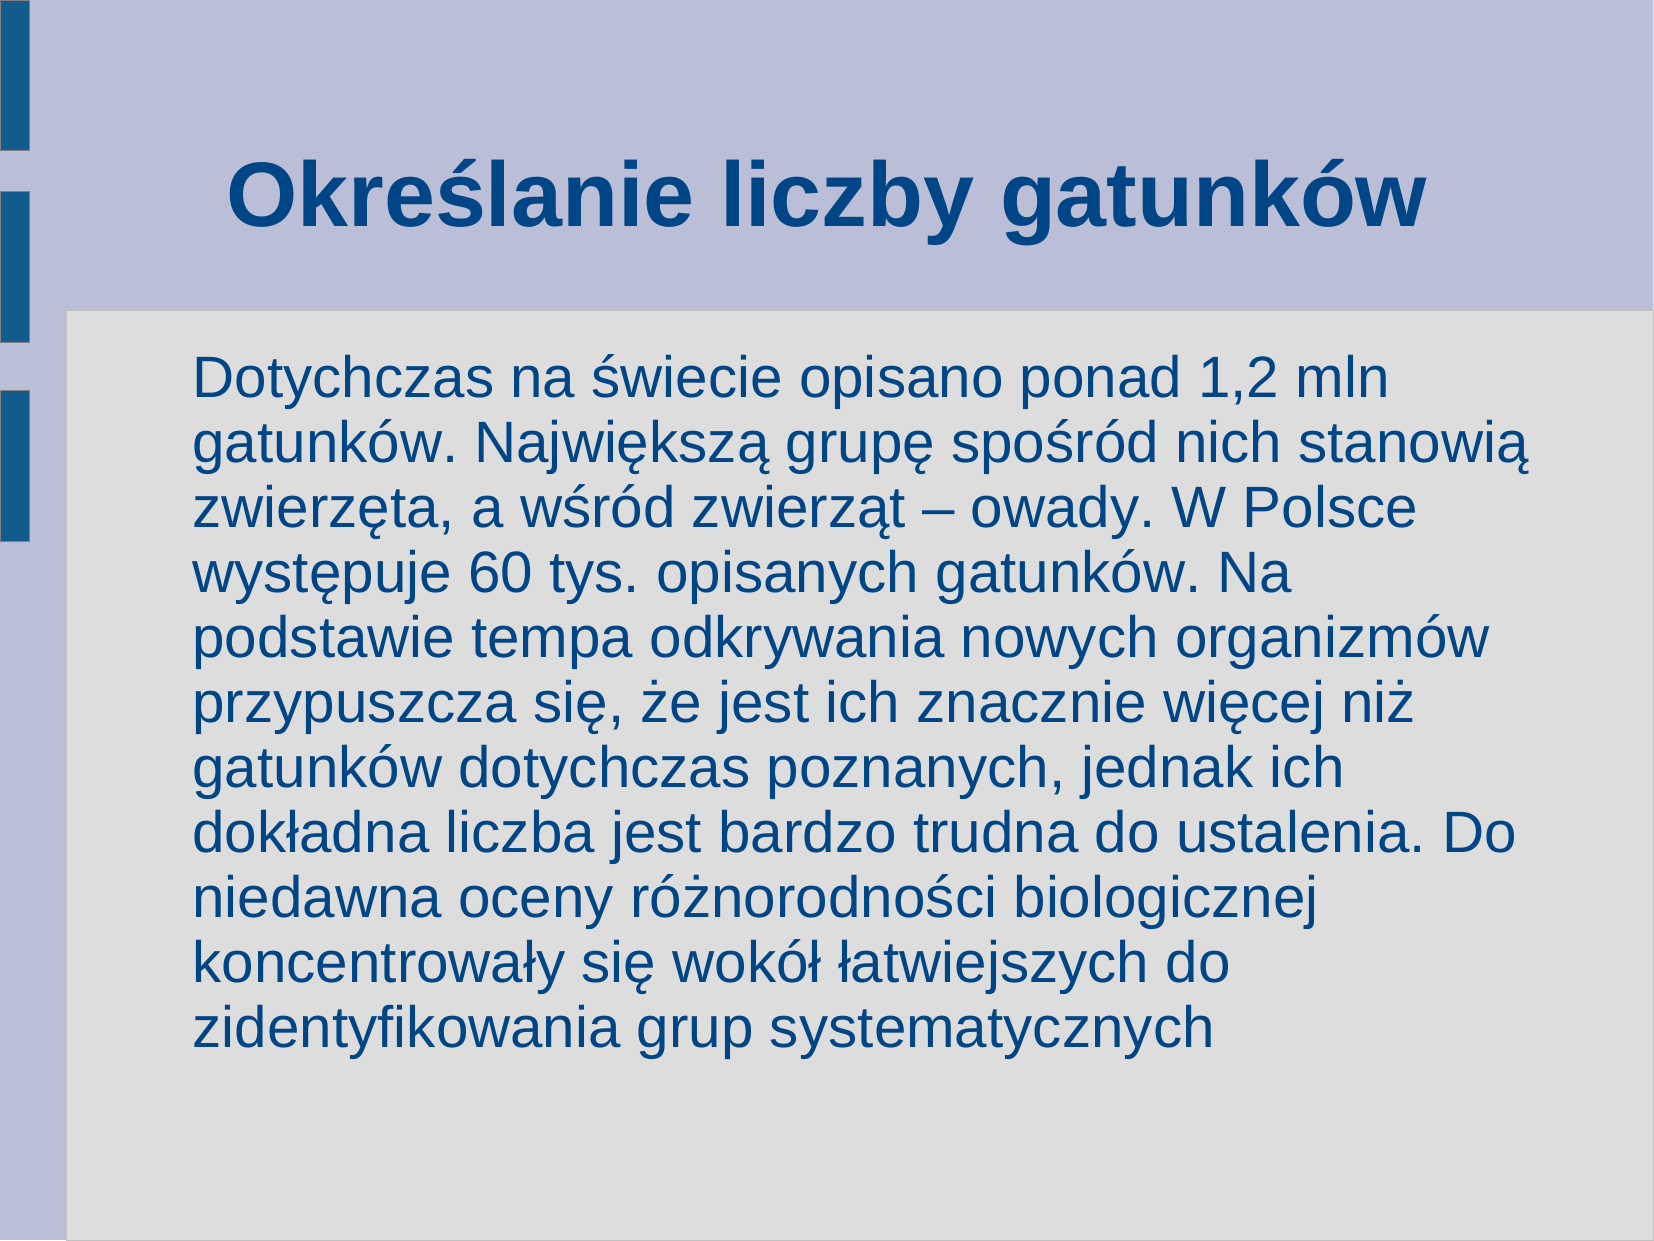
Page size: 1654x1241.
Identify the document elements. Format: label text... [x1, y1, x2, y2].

list Dotychczas na świecie opisano ponad 1,2 mln gatunków. Największą grupę spośród nich stanowią zwierzęta, a wśród zwierząt – owady. W Polsce występuje 60 tys. opisanych gatunków. Na podstawie tempa odkrywania nowych organizmów przypuszcza się, że jest ich znacznie więcej niż gatunków dotychczas poznanych, jednak ich dokładna liczba jest bardzo trudna do ustalenia. Do niedawna oceny różnorodności biologicznej koncentrowały się wokół łatwiejszych do zidentyfikowania grup systematycznych [121, 344, 1534, 1127]
title Określanie liczby gatunków [121, 91, 1534, 299]
